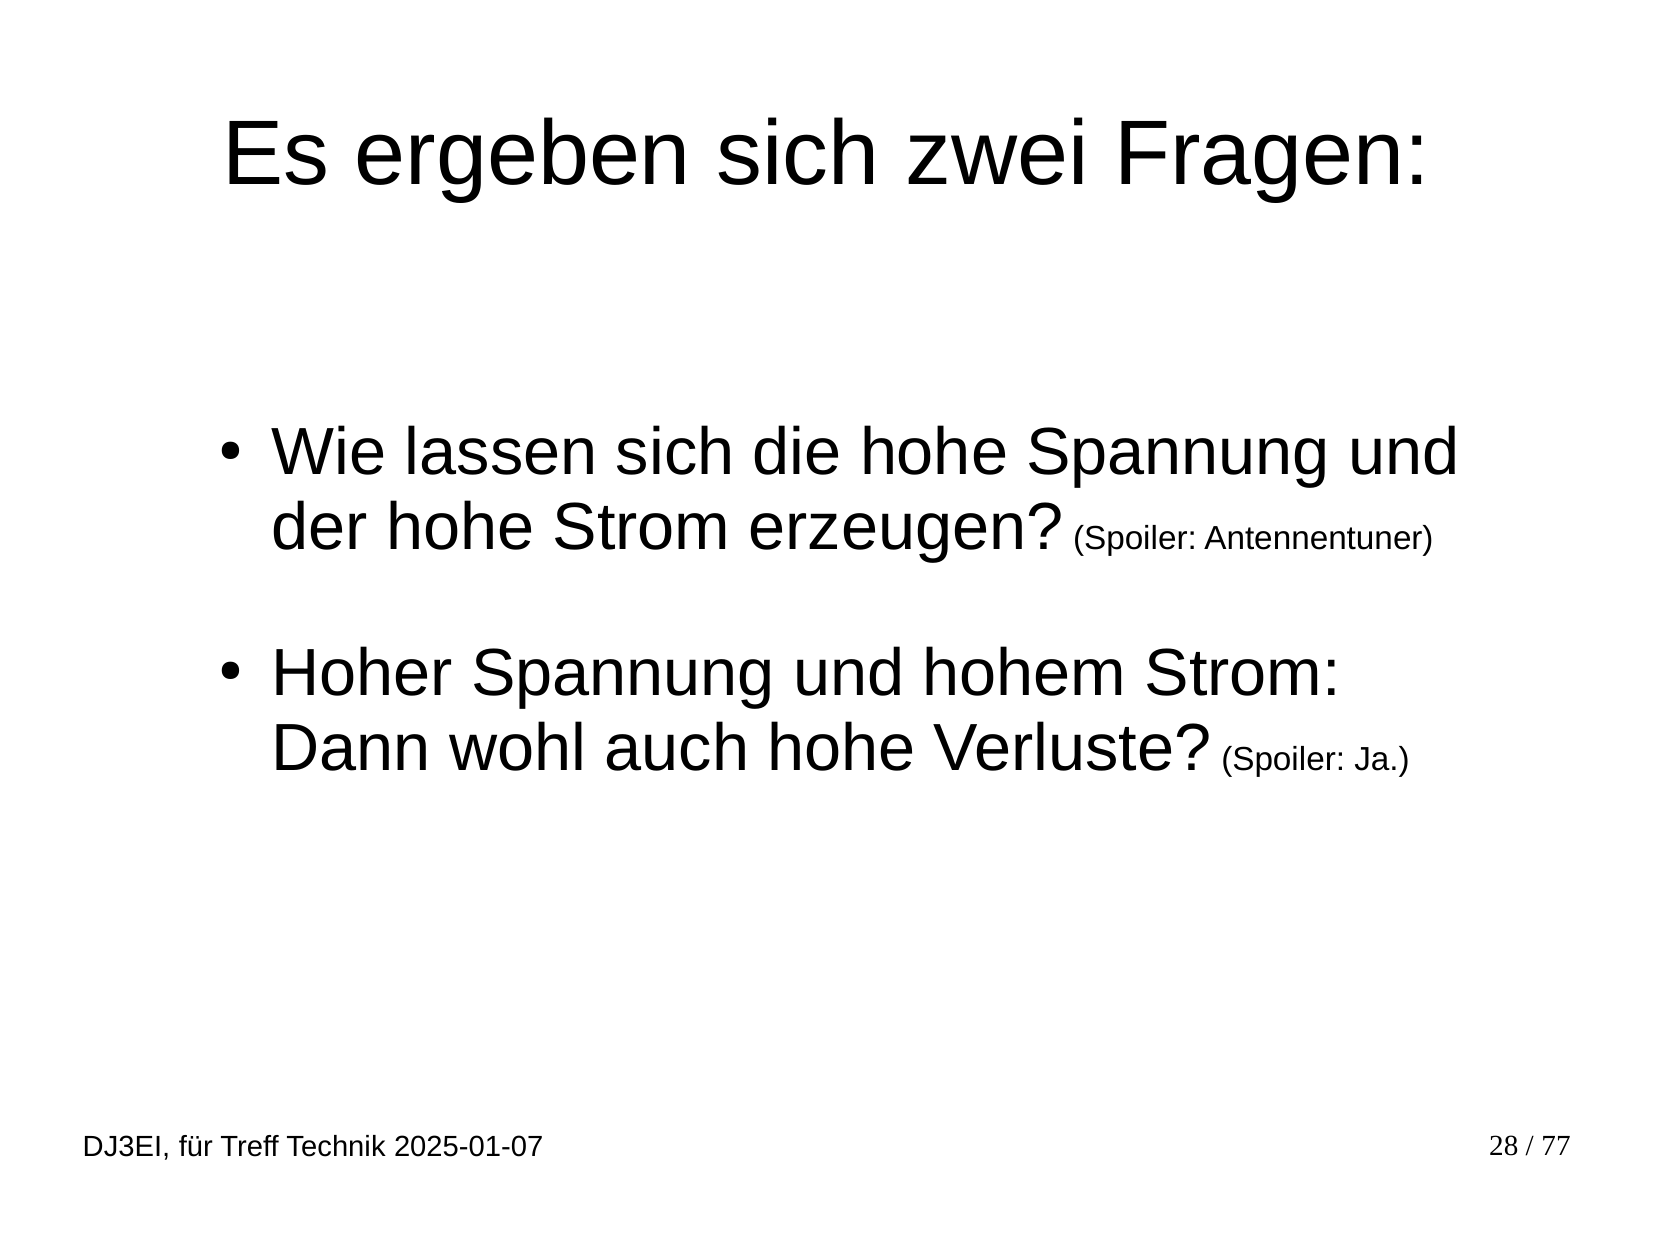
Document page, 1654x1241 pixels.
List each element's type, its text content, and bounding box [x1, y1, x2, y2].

list Wie lassen sich die hohe Spannung und der hohe Strom erzeugen? (Spoiler: Antennentuner) Hoher Spannung und hohem Strom: Dann wohl auch hohe Verluste? (Spoiler: Ja.) [200, 414, 1536, 945]
title Es ergeben sich zwei Fragen: [82, 49, 1571, 257]
